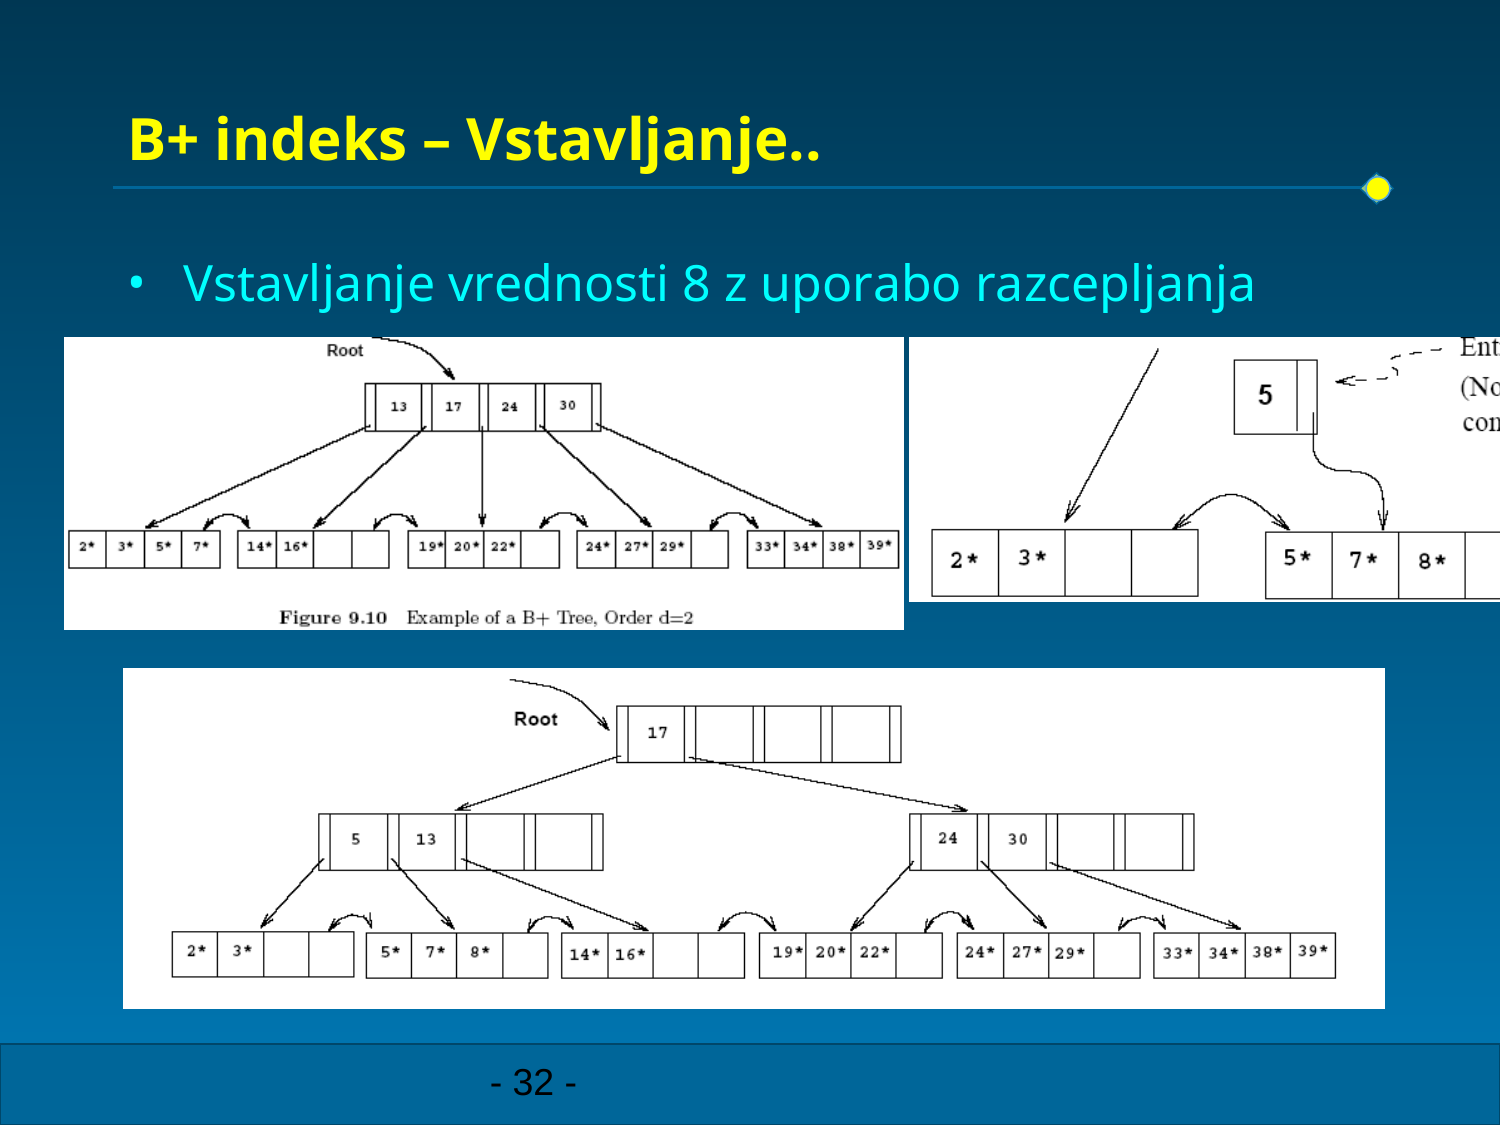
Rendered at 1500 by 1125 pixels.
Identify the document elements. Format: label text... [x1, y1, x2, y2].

title B+ indeks – Vstavljanje.. [112, 94, 1388, 181]
picture [124, 669, 1384, 1008]
picture [910, 338, 1500, 601]
list Vstavljanje vrednosti 8 z uporabo razcepljanja [112, 237, 1388, 963]
picture [65, 338, 903, 629]
